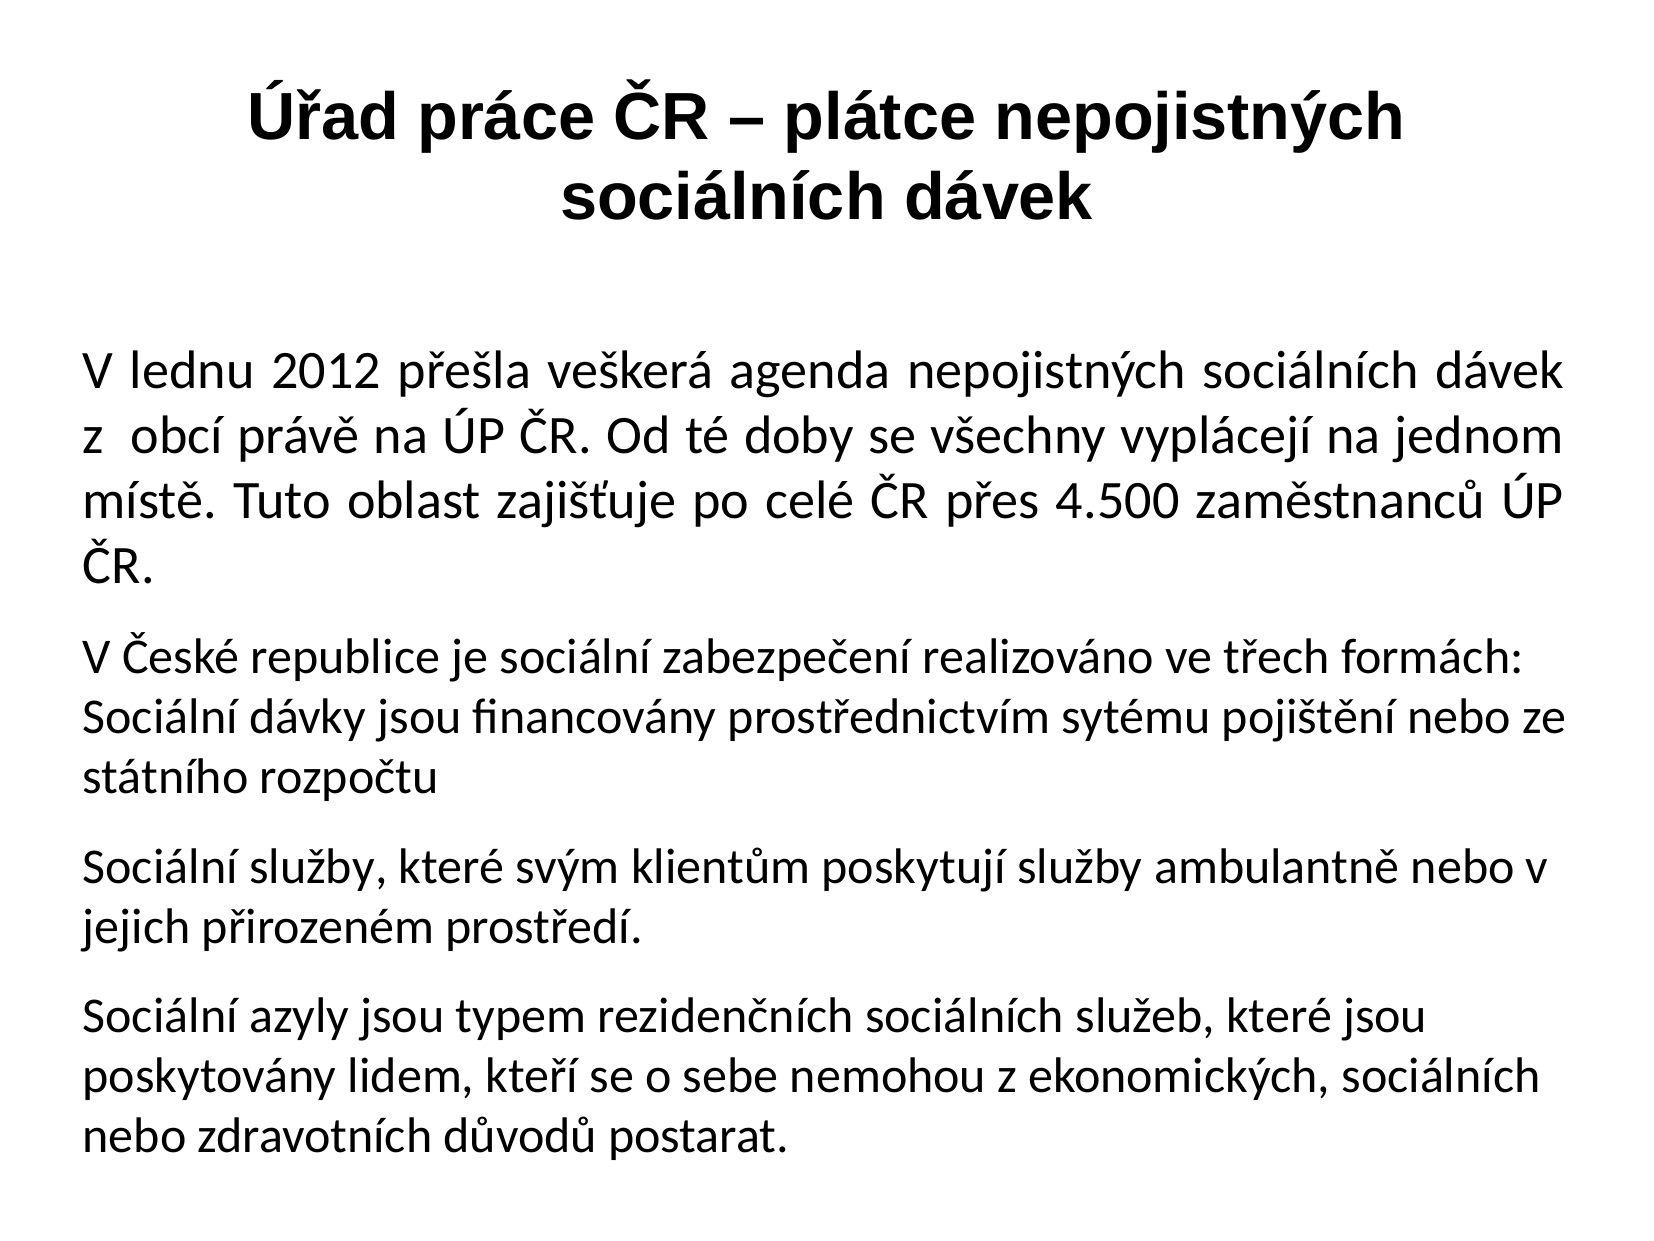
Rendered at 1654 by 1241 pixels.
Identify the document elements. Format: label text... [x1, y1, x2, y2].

subtitle V lednu 2012 přešla veškerá agenda nepojistných sociálních dávek z obcí právě na ÚP ČR. Od té doby se všechny vyplácejí na jednom místě. Tuto oblast zajišťuje po celé ČR přes 4.500 zaměstnanců ÚP ČR. V České republice je sociální zabezpečení realizováno ve třech formách: Sociální dávky jsou financovány prostřednictvím sytému pojištění nebo ze státního rozpočtu Sociální služby, které svým klientům poskytují služby ambulantně nebo v jejich přirozeném prostředí. Sociální azyly jsou typem rezidenčních sociálních služeb, které jsou poskytovány lidem, kteří se o sebe nemohou z ekonomických, sociálních nebo zdravotních důvodů postarat. [82, 334, 1571, 1124]
title Úřad práce ČR – plátce nepojistných sociálních dávek [82, 49, 1571, 257]
